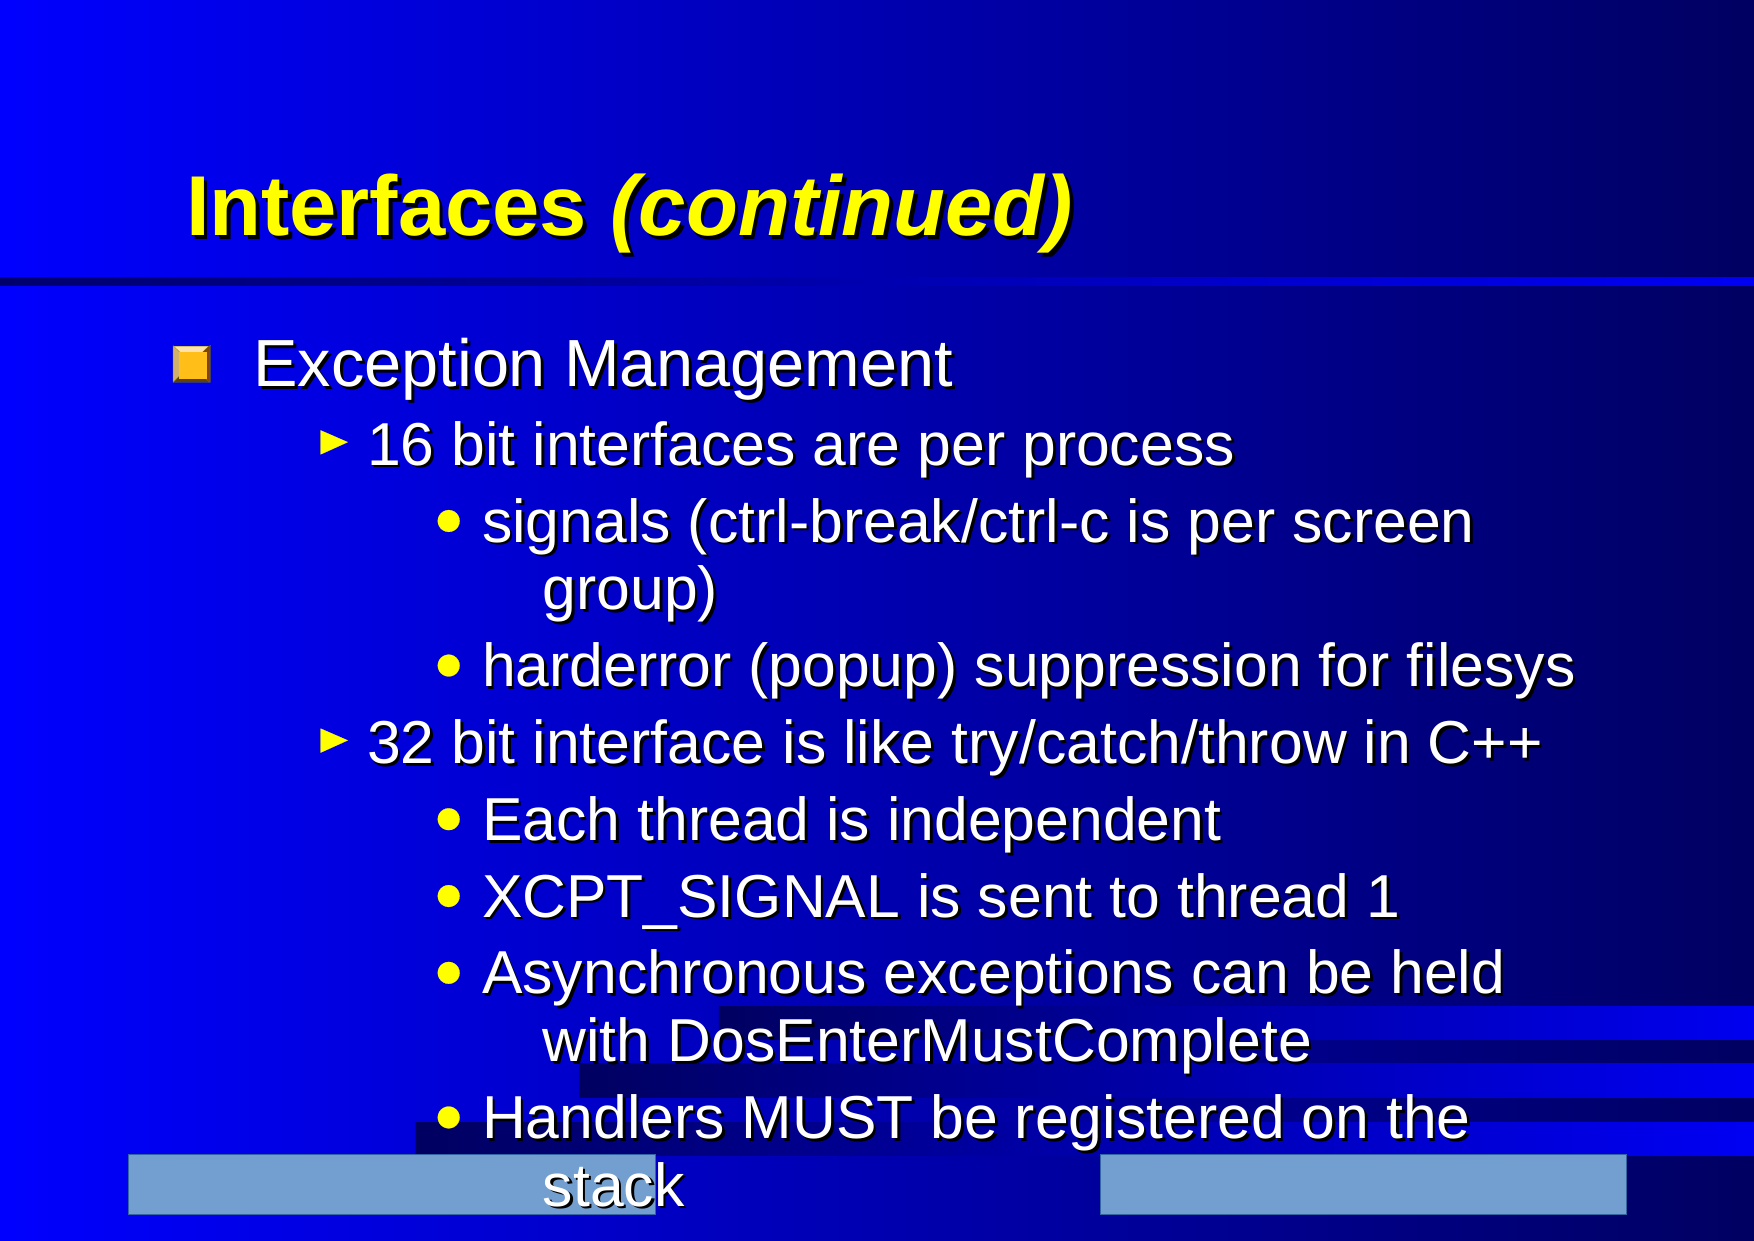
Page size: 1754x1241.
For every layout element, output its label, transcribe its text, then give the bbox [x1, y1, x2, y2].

text_box Exception Management 16 bit interfaces are per process signals (ctrl-break/ctrl-c is per screen group) harderror (popup) suppression for filesys 32 bit interface is like try/catch/throw in C++ Each thread is independent XCPT_SIGNAL is sent to thread 1 Asynchronous exceptions can be held with DosEnterMustComplete Handlers MUST be registered on the stack [168, 326, 1579, 1161]
text_box Interfaces (continued) [186, 69, 1573, 254]
